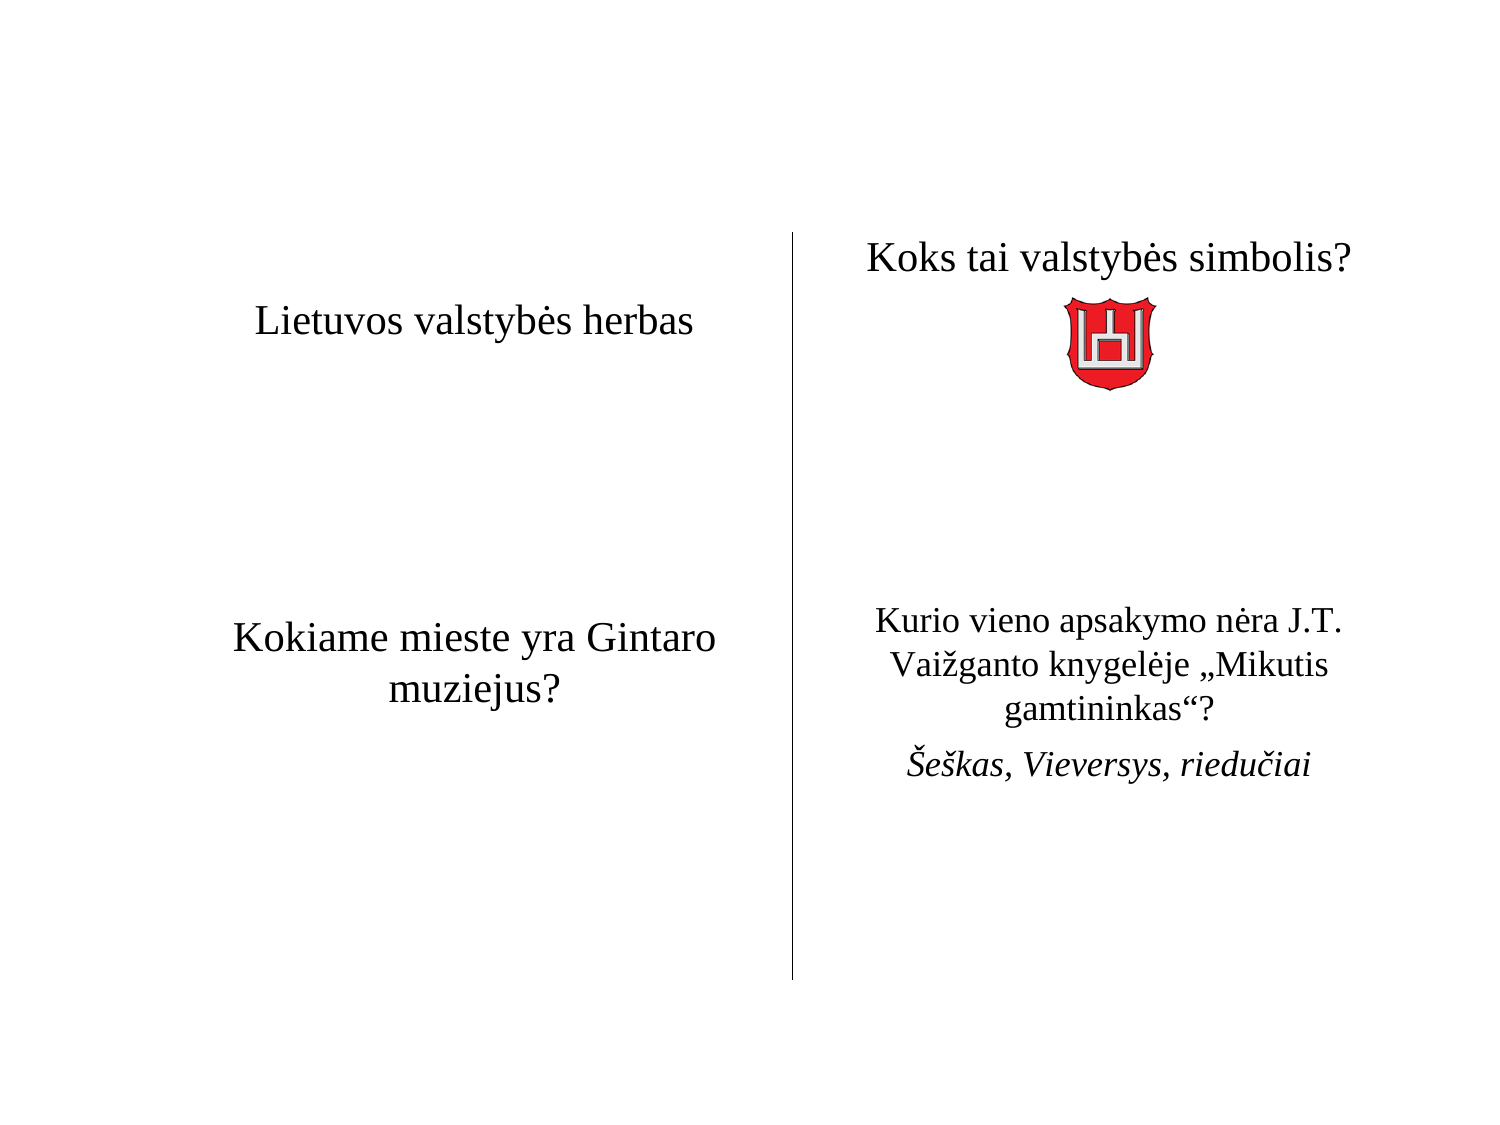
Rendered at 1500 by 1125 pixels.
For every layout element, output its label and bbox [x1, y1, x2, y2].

picture [206, 231, 1380, 983]
